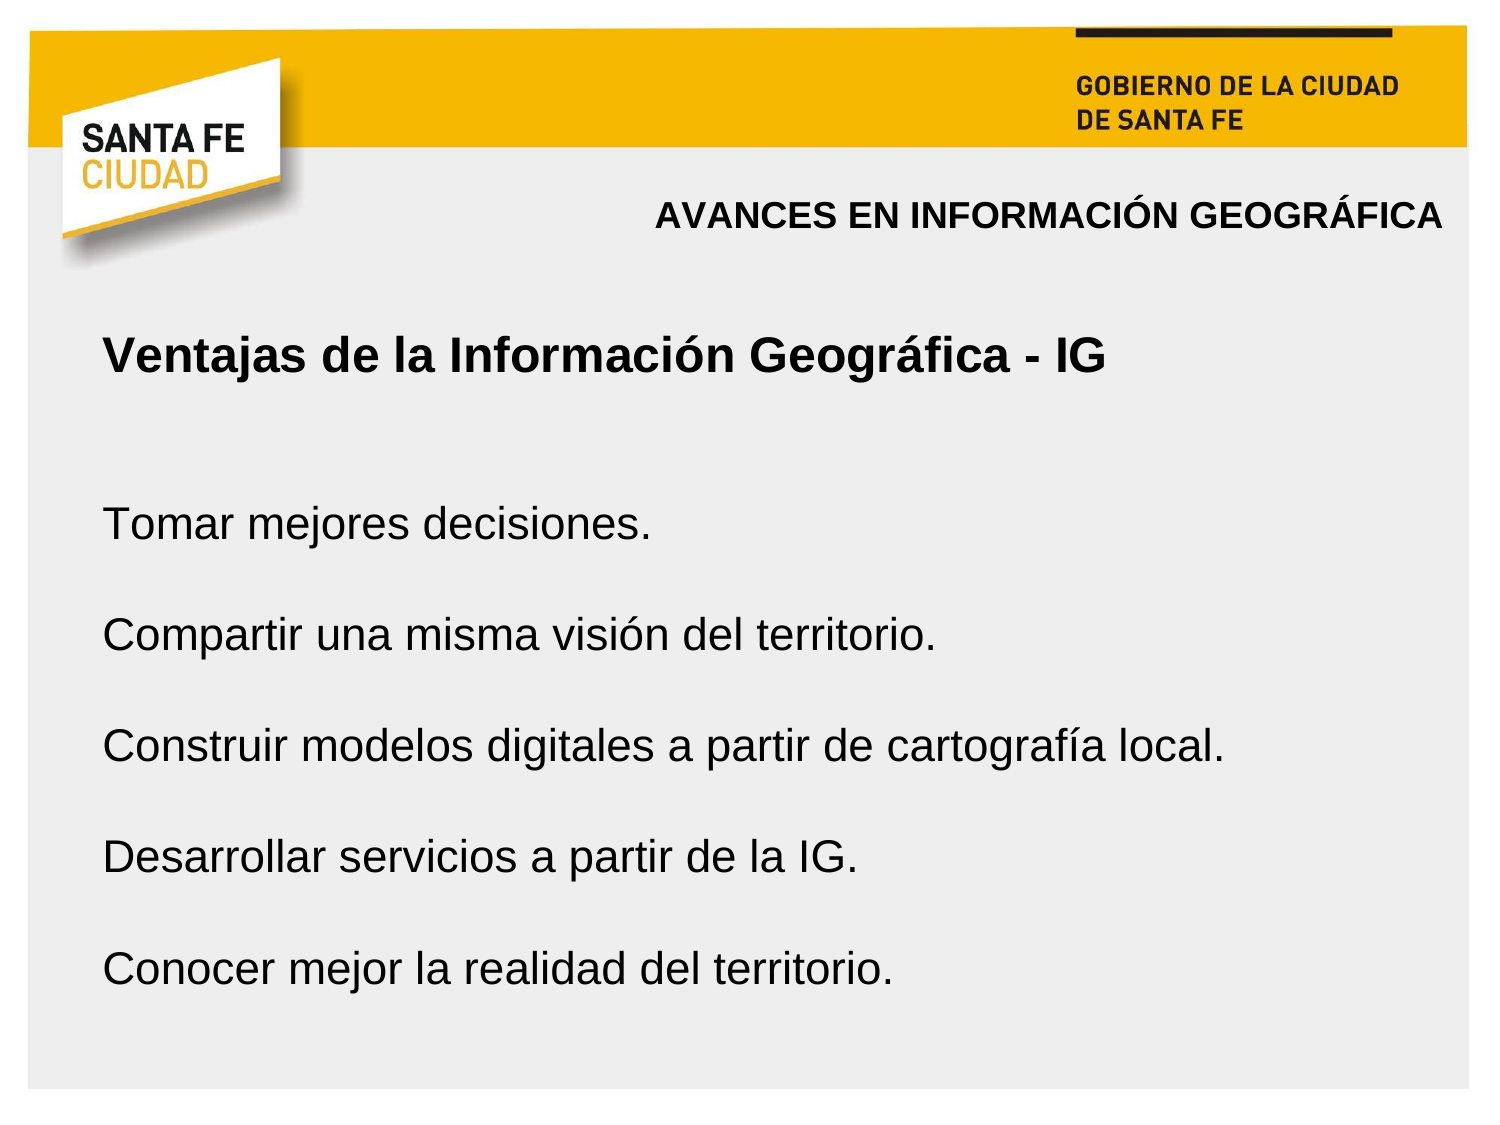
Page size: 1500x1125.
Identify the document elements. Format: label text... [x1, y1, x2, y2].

text_box AVANCES EN INFORMACIÓN GEOGRÁFICA [537, 183, 1459, 244]
text_box Ventajas de la Información Geográfica - IG [87, 314, 1163, 390]
text_box Tomar mejores decisiones. Compartir una misma visión del territorio. Construir modelos digitales a partir de cartografía local. Desarrollar servicios a partir de la IG. Conocer mejor la realidad del territorio. [87, 458, 1413, 1002]
picture [0, 1, 1500, 1124]
